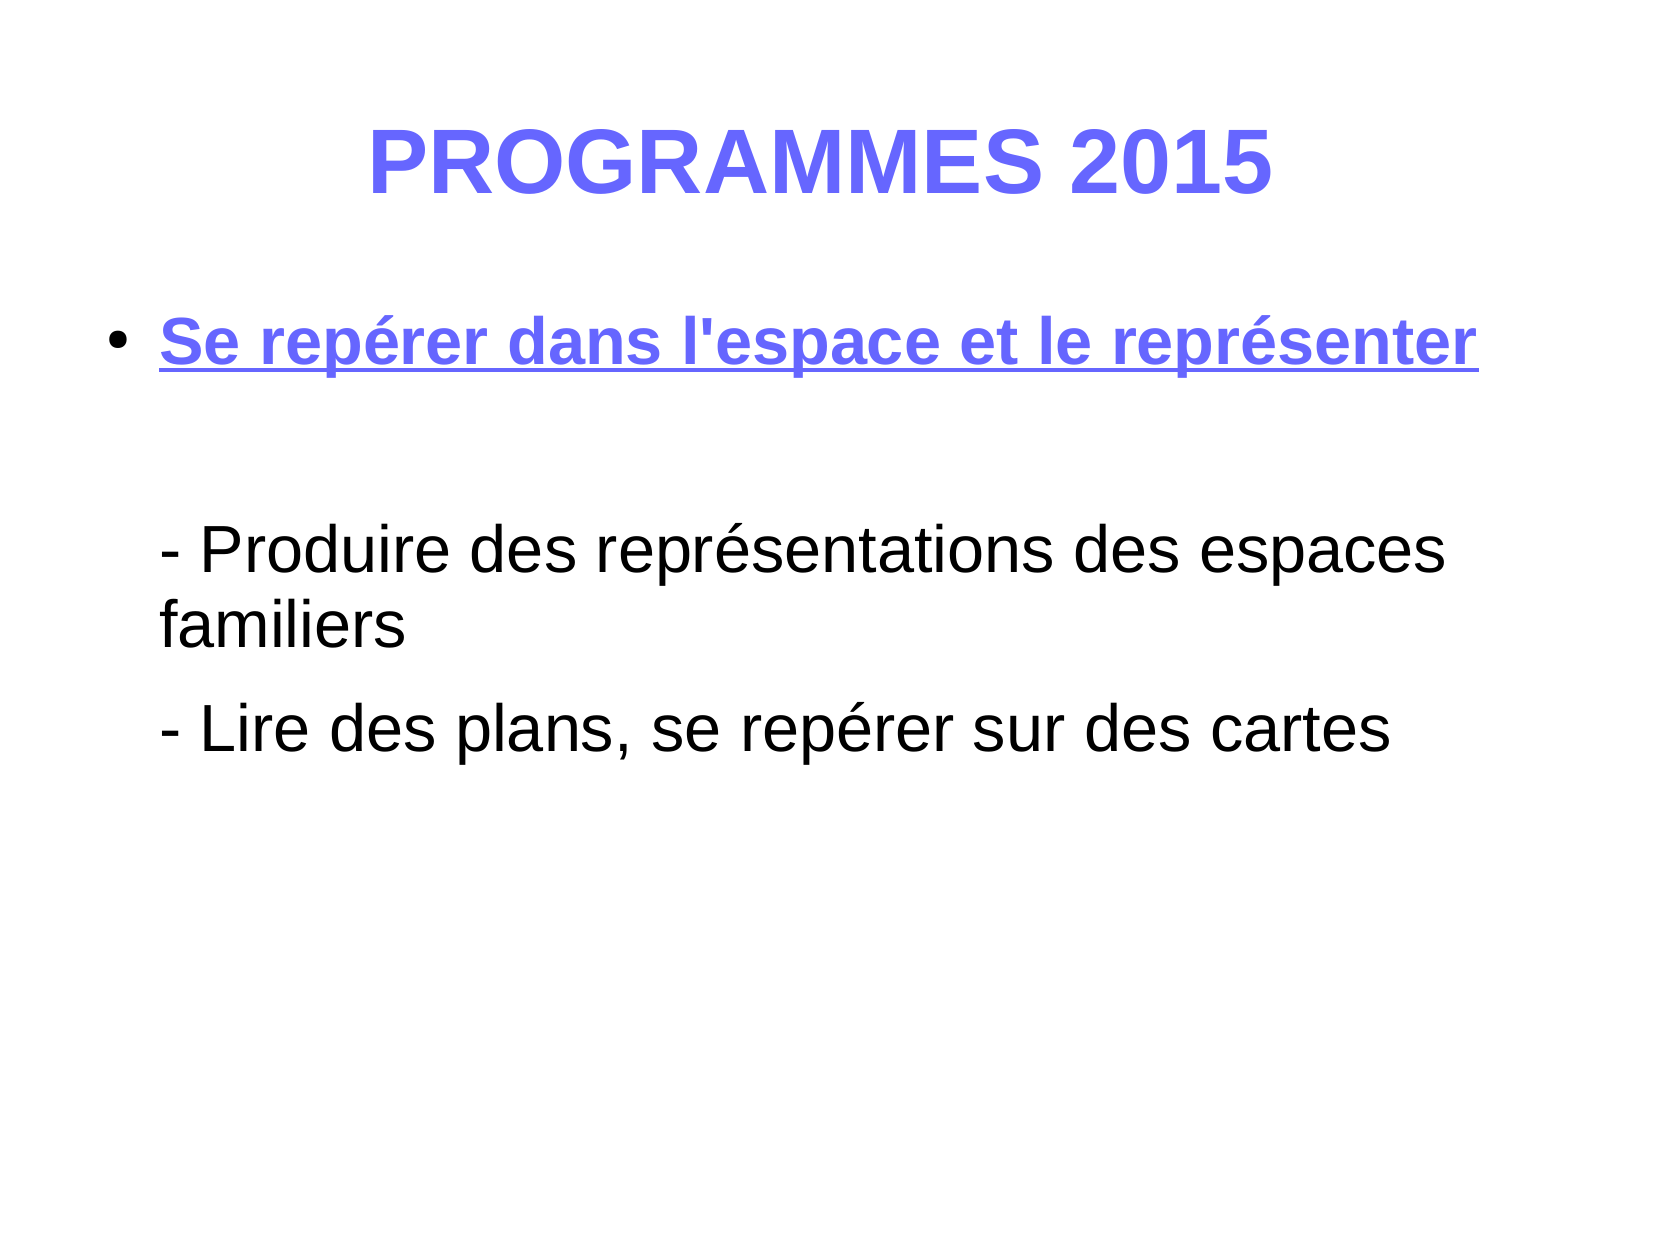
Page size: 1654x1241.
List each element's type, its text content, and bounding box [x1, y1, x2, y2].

list Se repérer dans l'espace et le représenter - Produire des représentations des espaces familiers - Lire des plans, se repérer sur des cartes [88, 303, 1577, 1123]
title PROGRAMMES 2015 [76, 58, 1565, 266]
